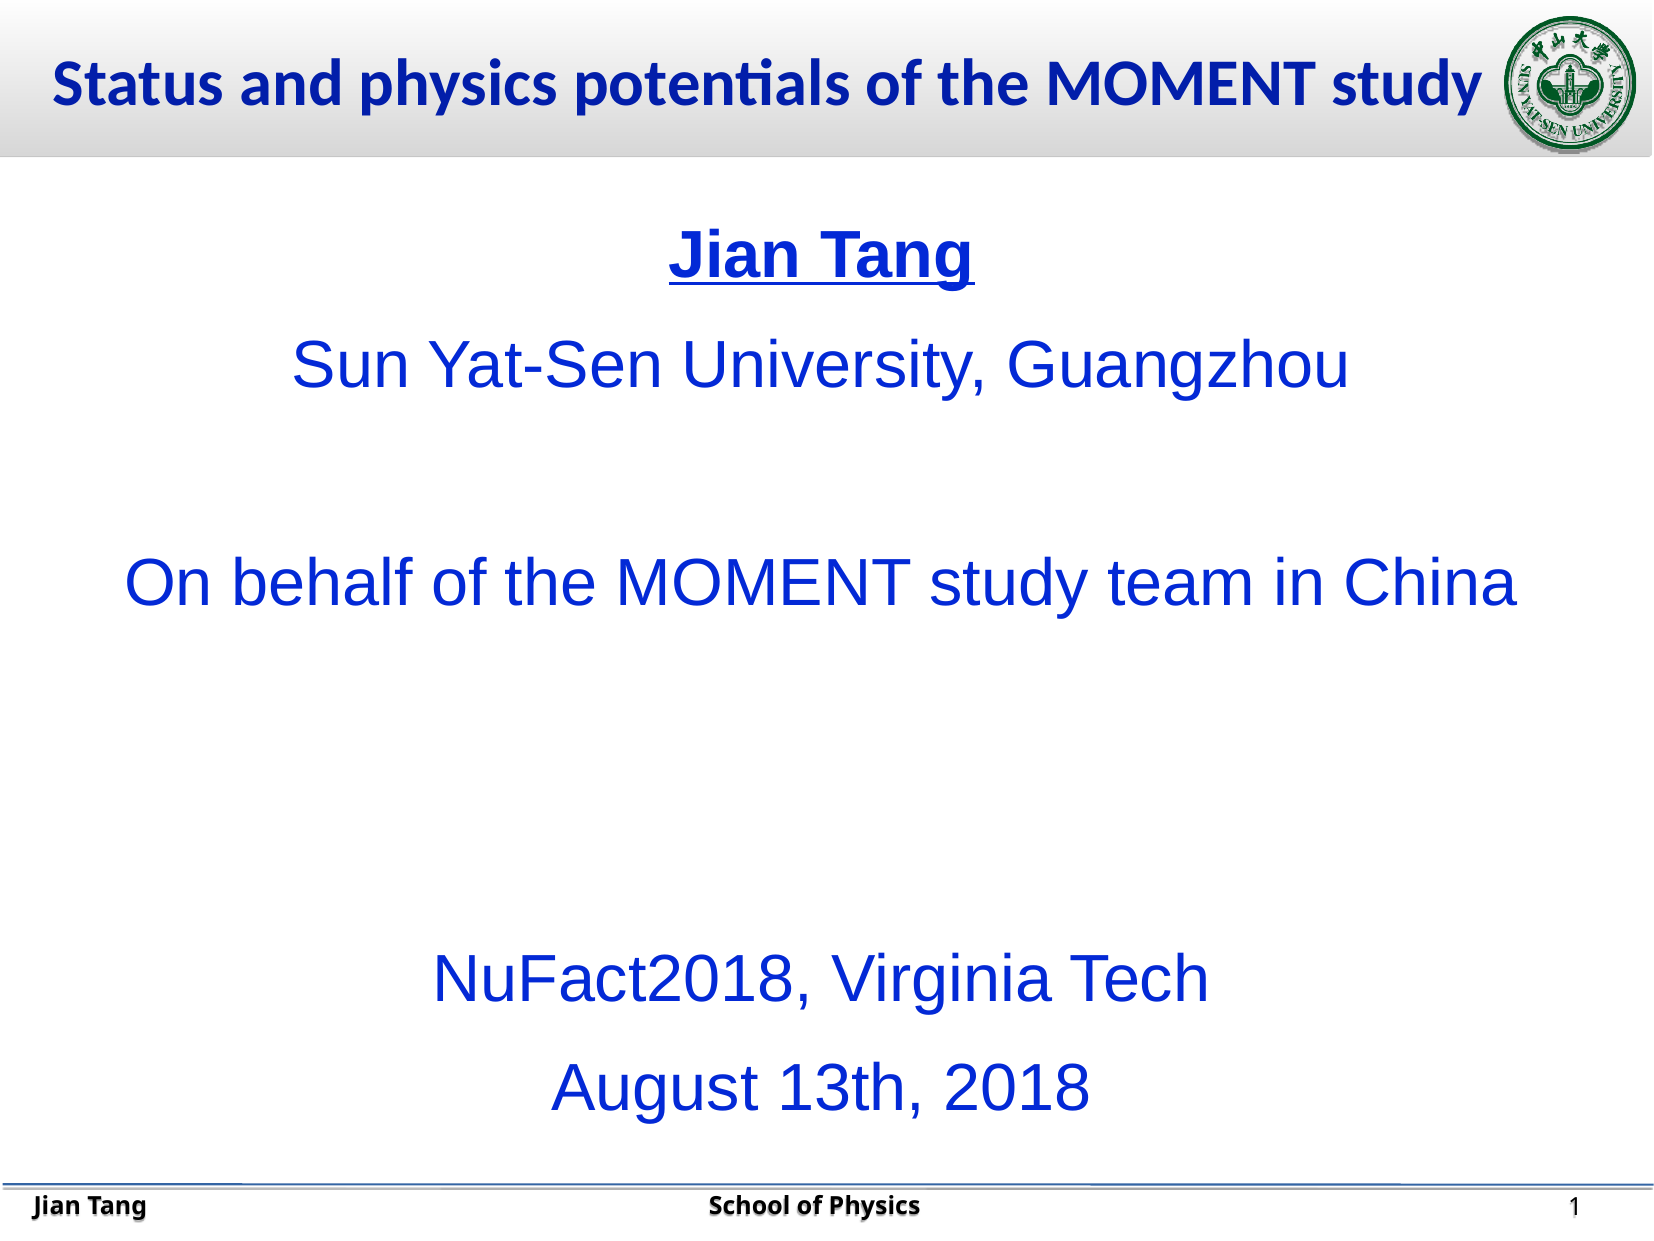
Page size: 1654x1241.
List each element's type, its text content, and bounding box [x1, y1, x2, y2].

text_box [1530, 1184, 1621, 1231]
title Status and physics potentials of the MOMENT study [15, 0, 1531, 161]
subtitle Jian Tang Sun Yat-Sen University, Guangzhou On behalf of the MOMENT study team in China NuFact2018, Virginia Tech August 13th, 2018 [60, 179, 1584, 1156]
